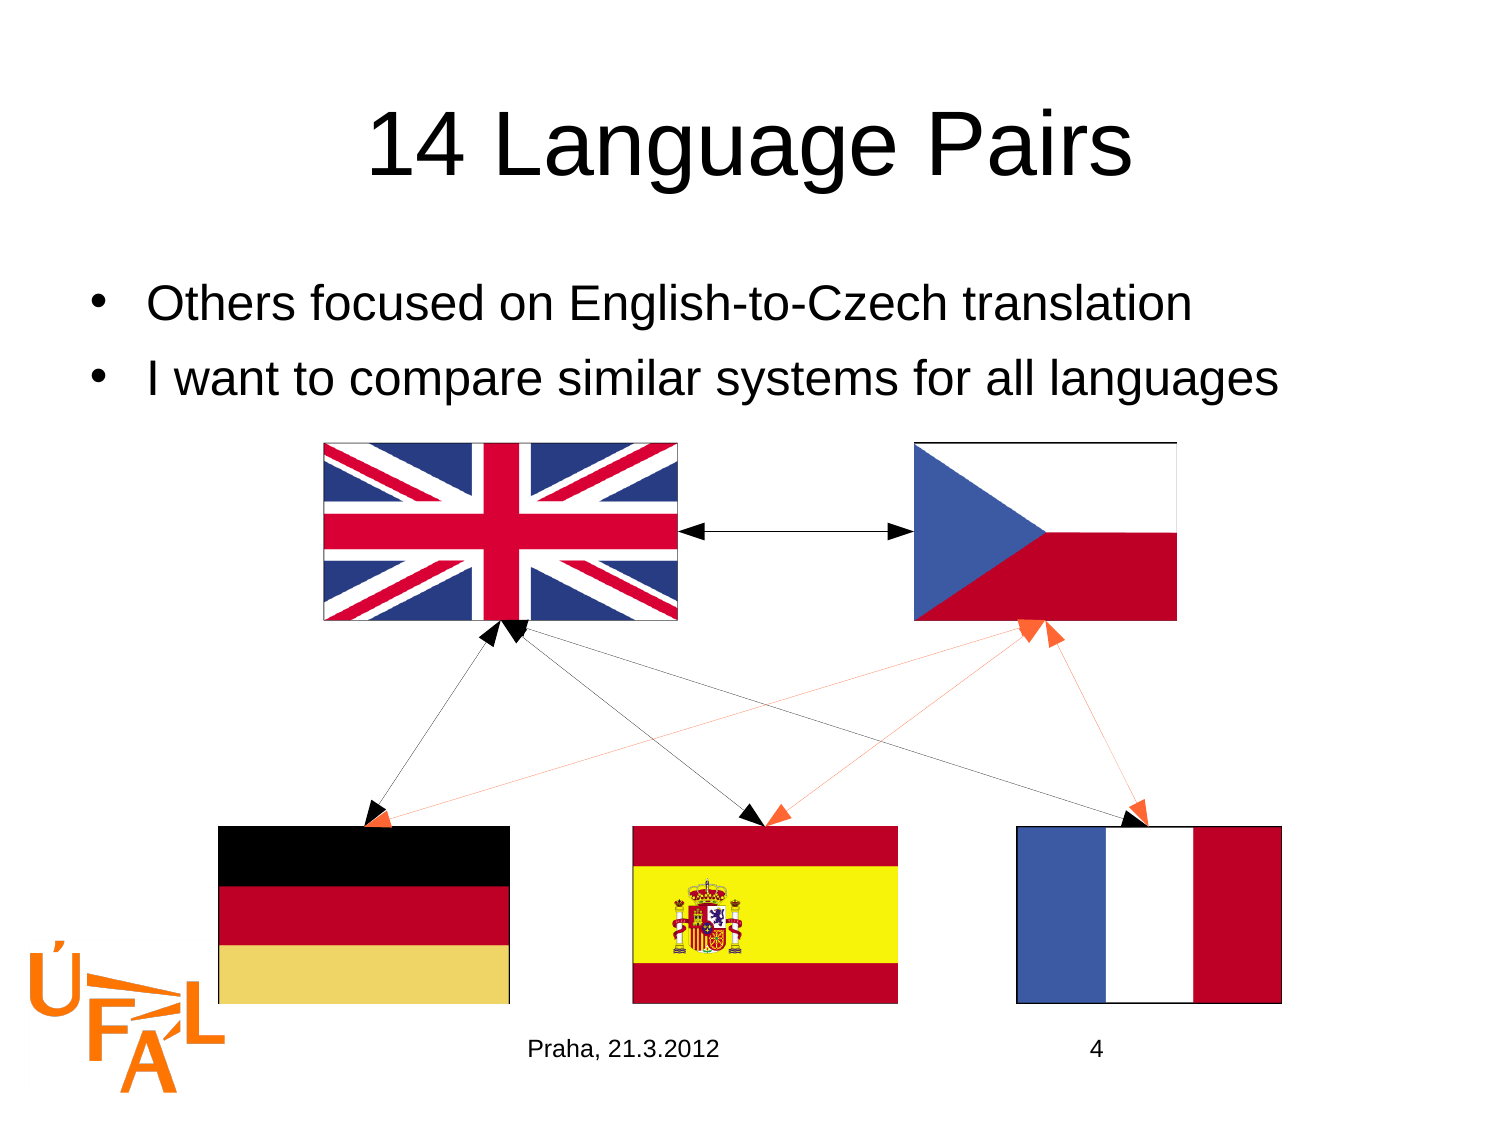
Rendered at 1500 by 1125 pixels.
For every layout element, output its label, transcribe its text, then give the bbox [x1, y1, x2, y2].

list Others focused on English-to-Czech translation I want to compare similar systems for all languages [75, 262, 1426, 473]
picture [1016, 826, 1282, 1004]
picture [323, 442, 678, 621]
picture [29, 826, 510, 1093]
title 14 Language Pairs [75, 14, 1426, 262]
picture [914, 442, 1177, 621]
picture [632, 826, 898, 1004]
